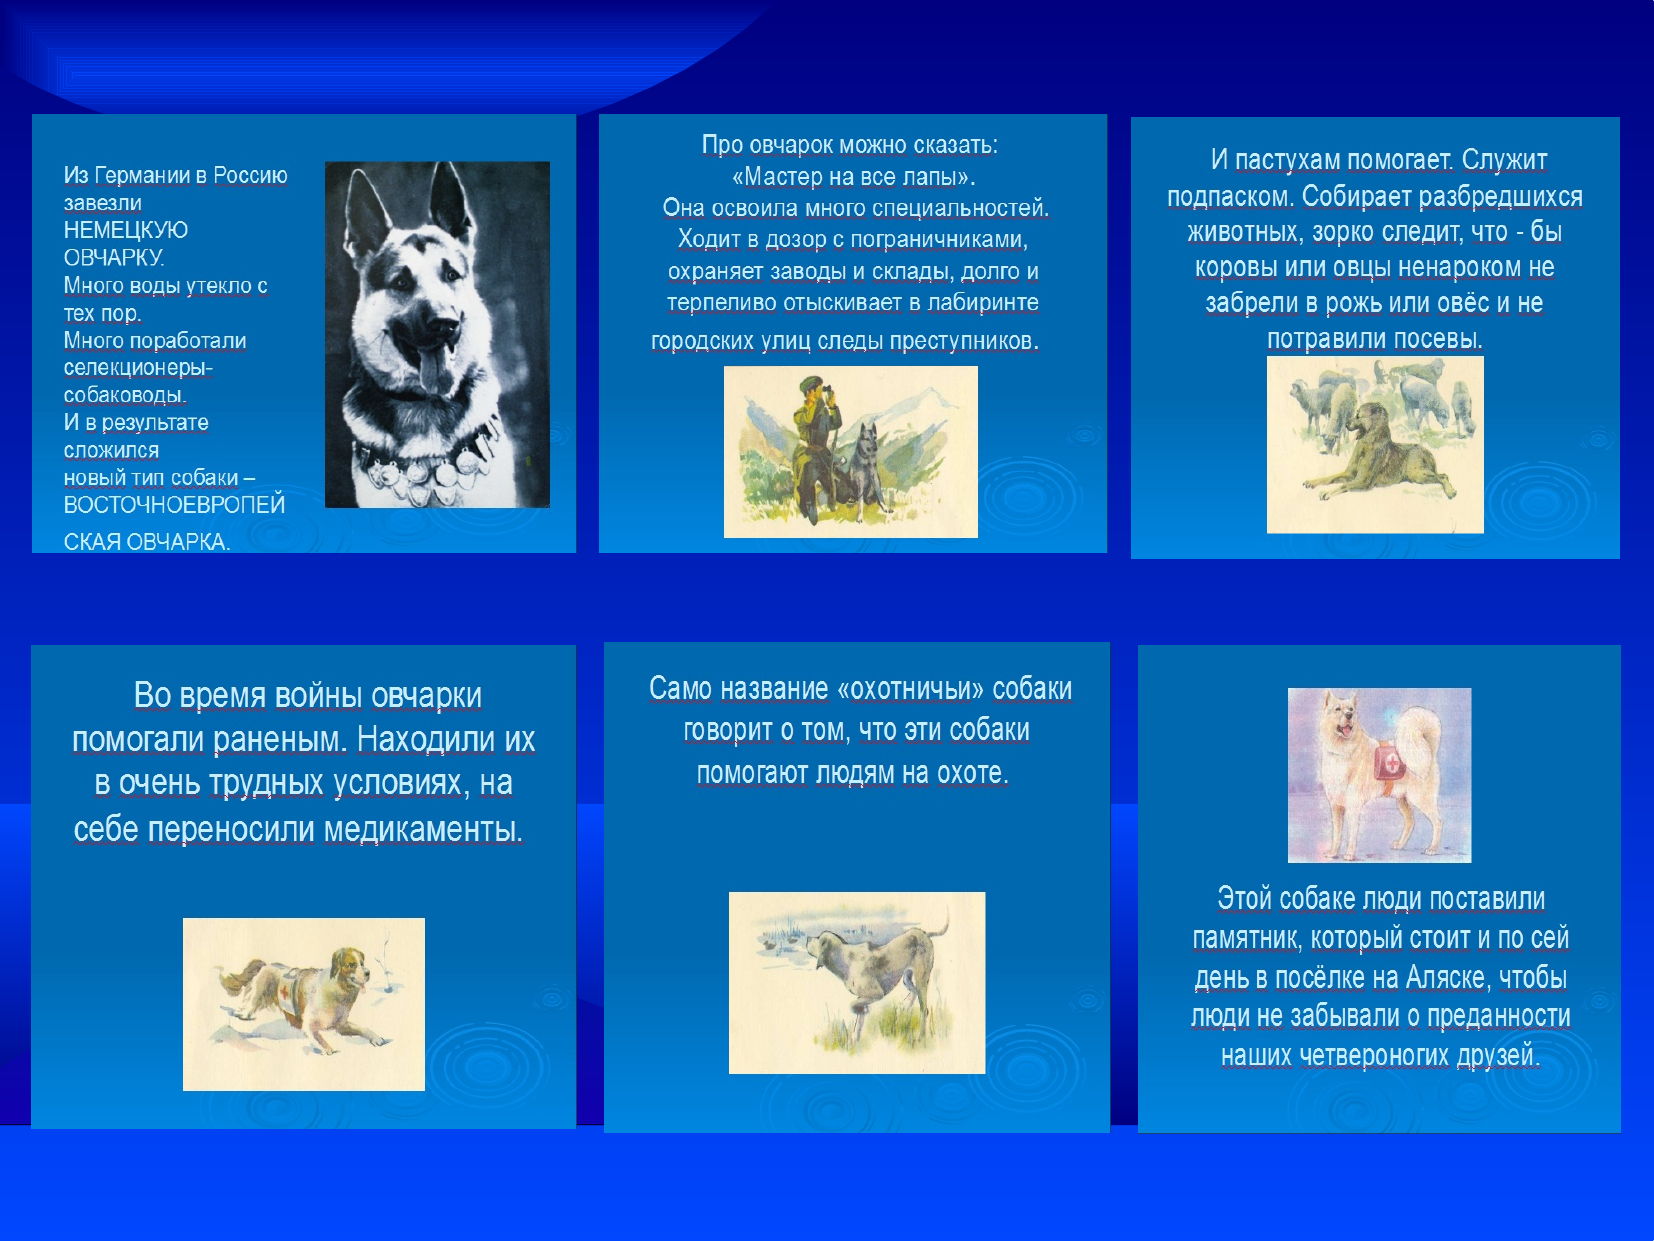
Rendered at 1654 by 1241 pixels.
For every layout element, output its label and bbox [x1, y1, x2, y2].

picture [31, 645, 577, 1129]
picture [1131, 117, 1620, 560]
picture [32, 114, 577, 553]
picture [604, 642, 1111, 1133]
picture [599, 114, 1108, 553]
picture [1138, 645, 1621, 1134]
